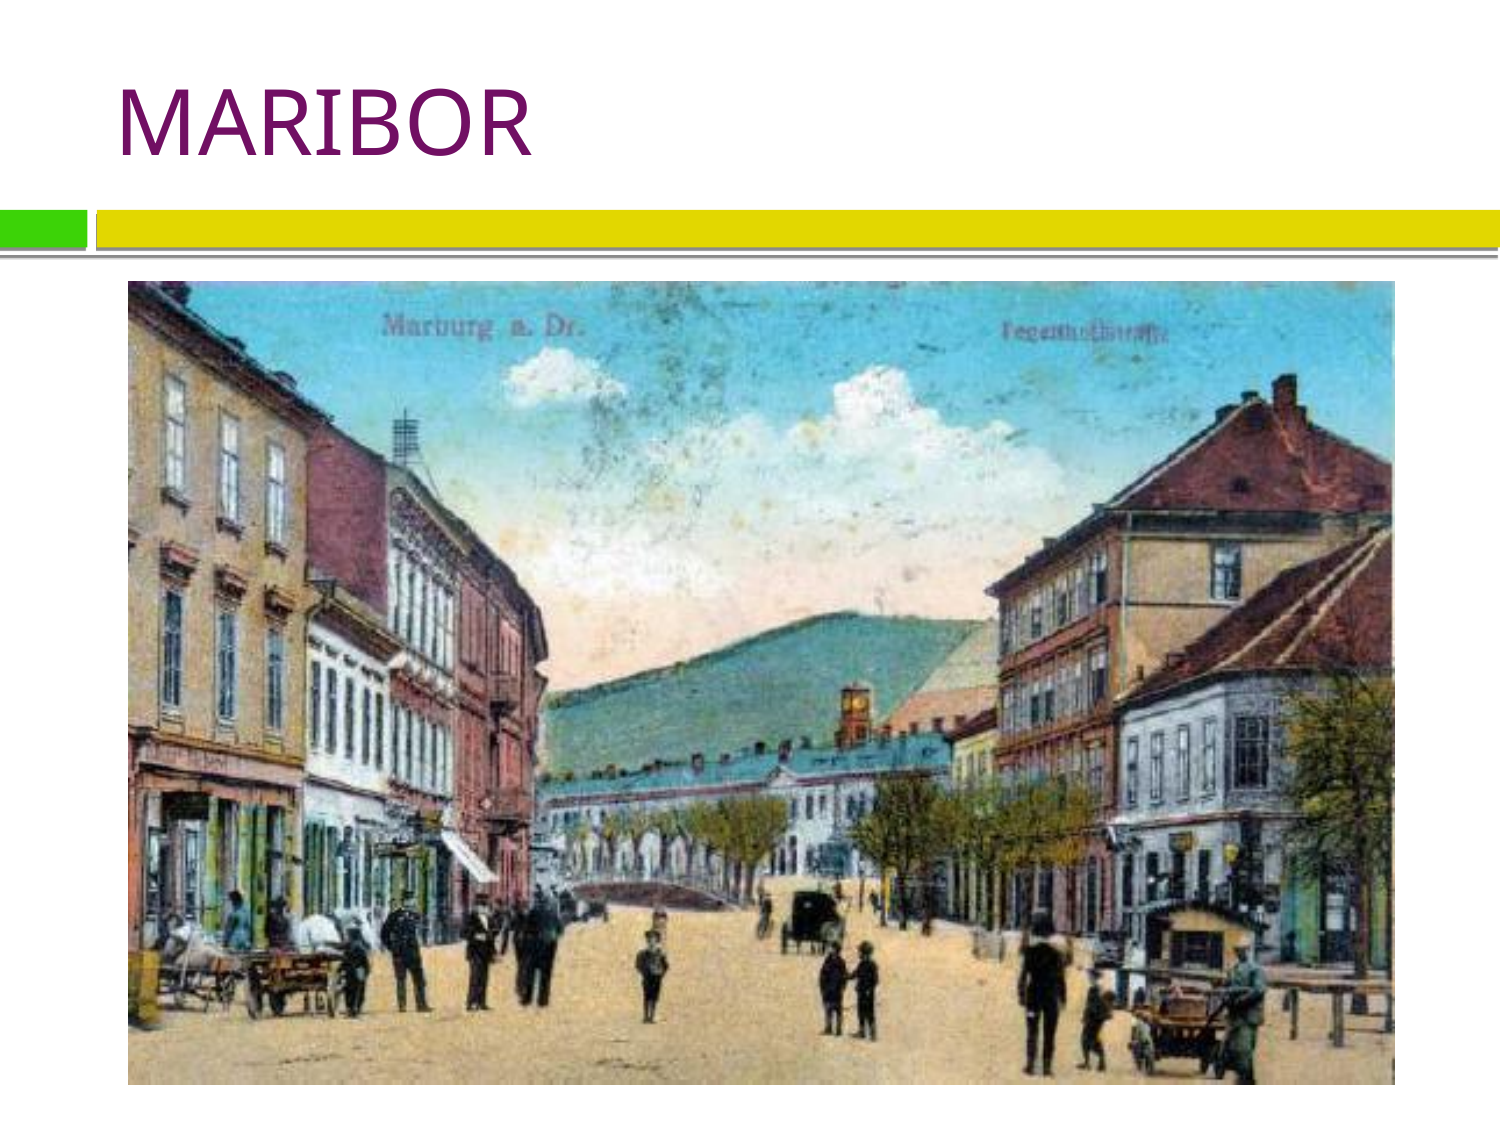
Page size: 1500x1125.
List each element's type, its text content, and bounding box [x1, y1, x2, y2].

picture [128, 281, 1395, 1085]
title MARIBOR [99, 37, 1438, 200]
